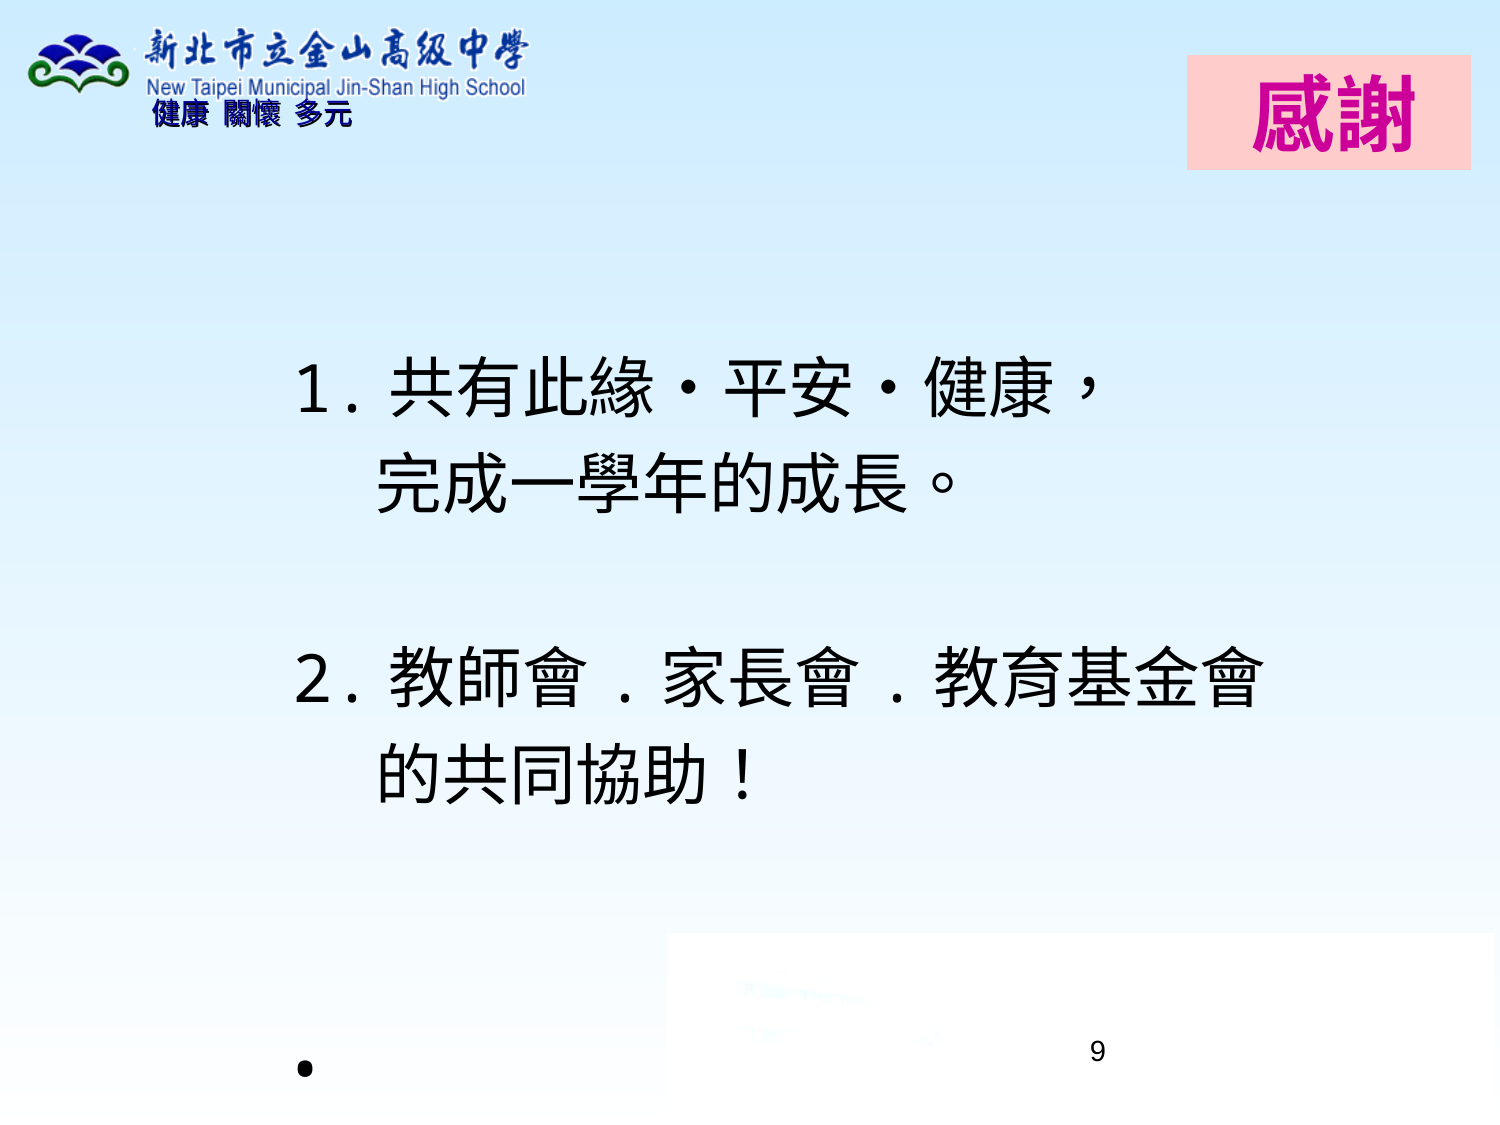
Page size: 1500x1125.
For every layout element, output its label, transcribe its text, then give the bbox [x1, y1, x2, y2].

list 1.共有此緣‧平安‧健康， 完成一學年的成長。 2.教師會.家長會.教育基金會 的共同協助！ [277, 338, 1294, 858]
text_box [1074, 1024, 1426, 1103]
text_box 感謝 [1187, 55, 1471, 170]
